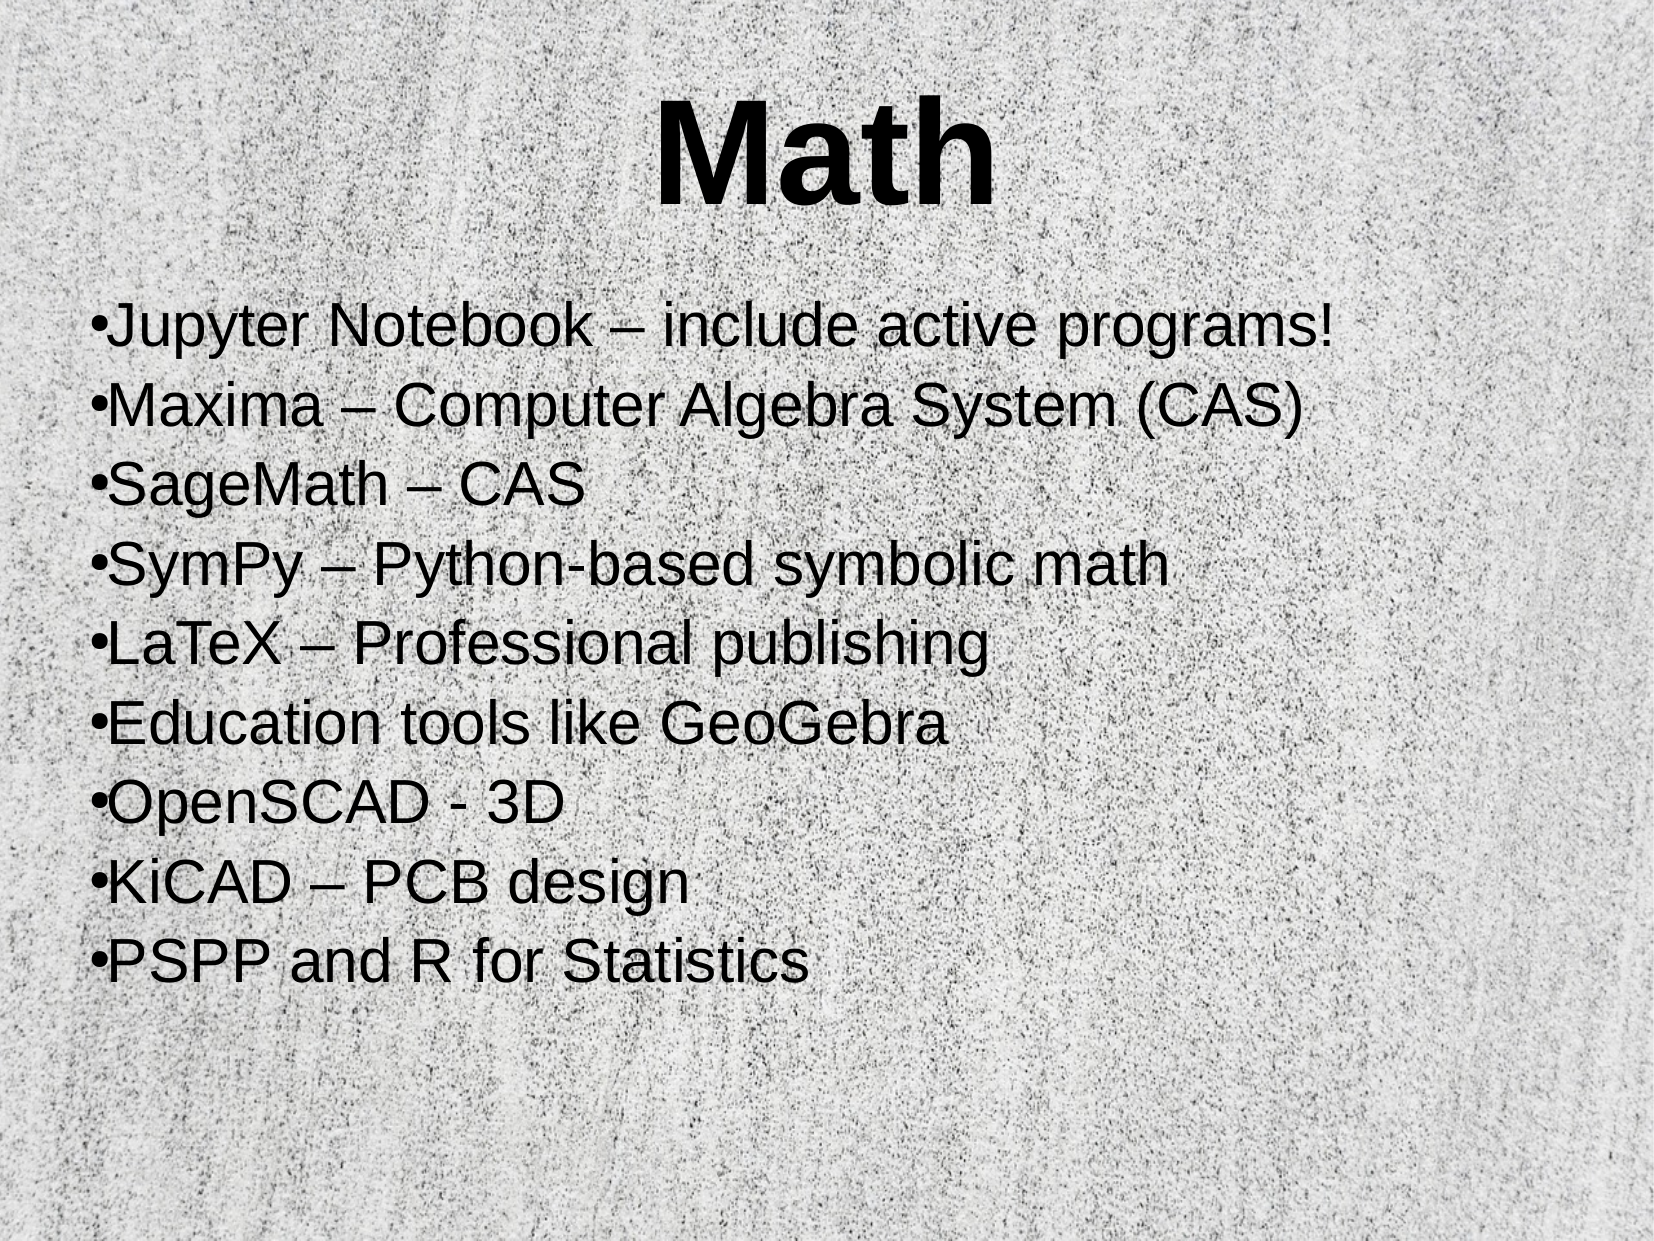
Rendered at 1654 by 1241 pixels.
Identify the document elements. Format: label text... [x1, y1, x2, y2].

picture [0, 0, 1654, 1241]
title Math [82, 49, 1571, 257]
list Jupyter Notebook – include active programs! Maxima – Computer Algebra System (CAS) SageMath – CAS SymPy – Python-based symbolic math LaTeX – Professional publishing Education tools like GeoGebra OpenSCAD - 3D KiCAD – PCB design PSPP and R for Statistics [82, 290, 1571, 1010]
